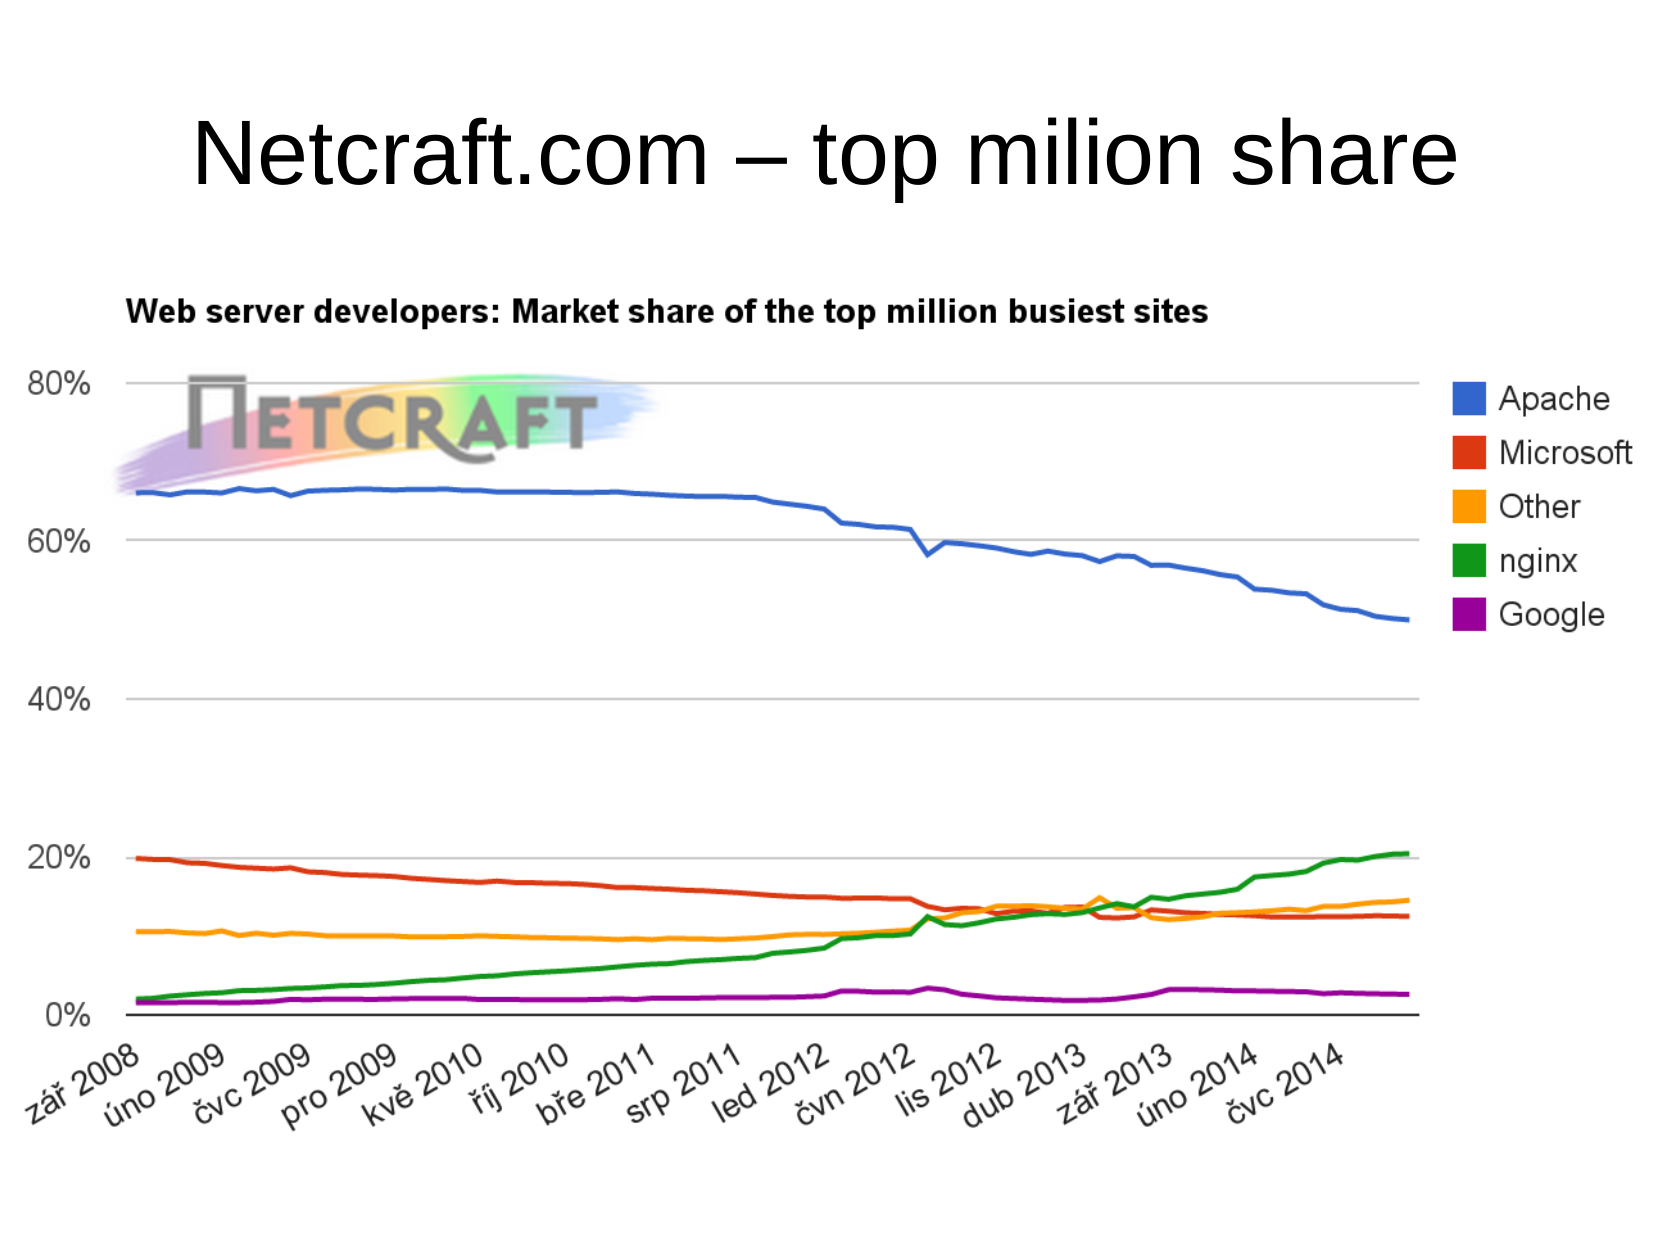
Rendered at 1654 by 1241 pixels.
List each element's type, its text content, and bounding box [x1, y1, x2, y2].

picture [8, 269, 1654, 1146]
title Netcraft.com – top milion share [82, 49, 1571, 257]
